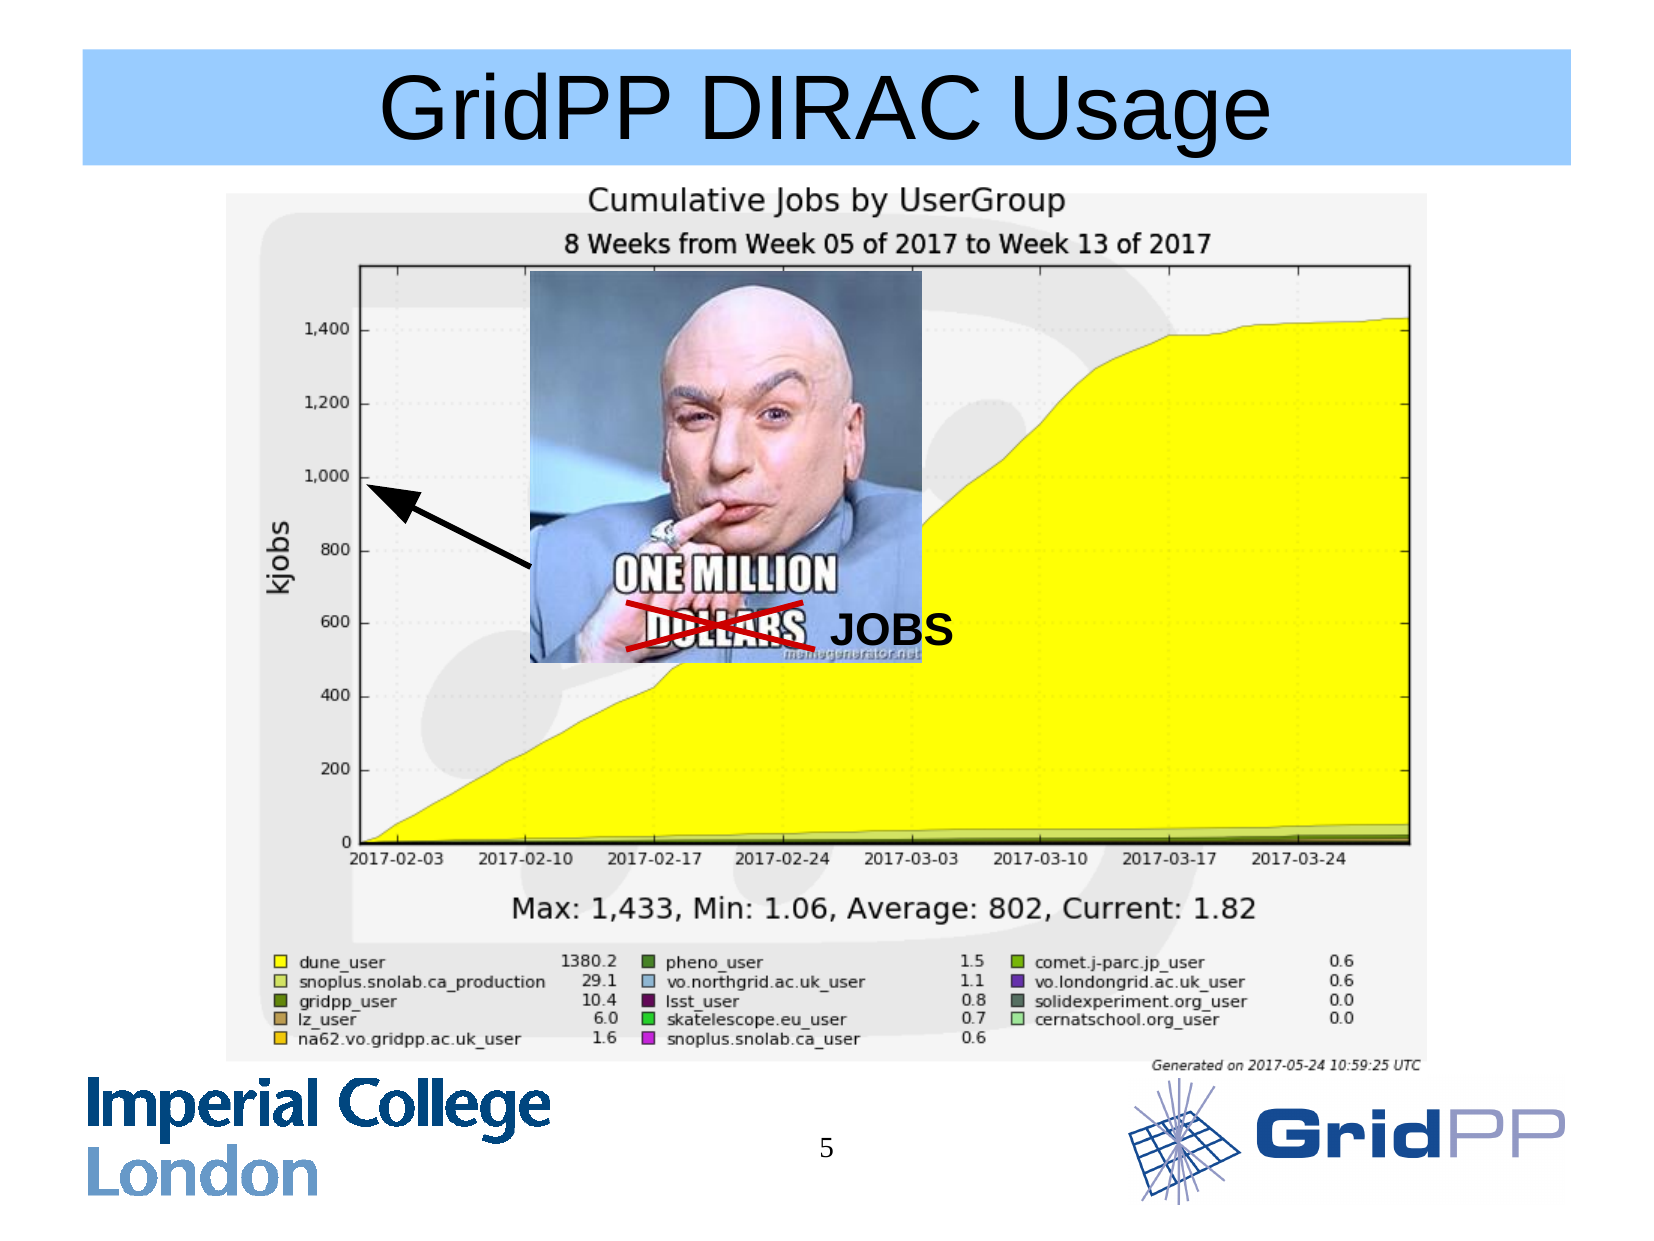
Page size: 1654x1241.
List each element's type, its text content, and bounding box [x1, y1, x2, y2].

title GridPP DIRAC Usage [82, 49, 1571, 166]
picture [88, 177, 1565, 1205]
text_box JOBS [814, 596, 982, 663]
